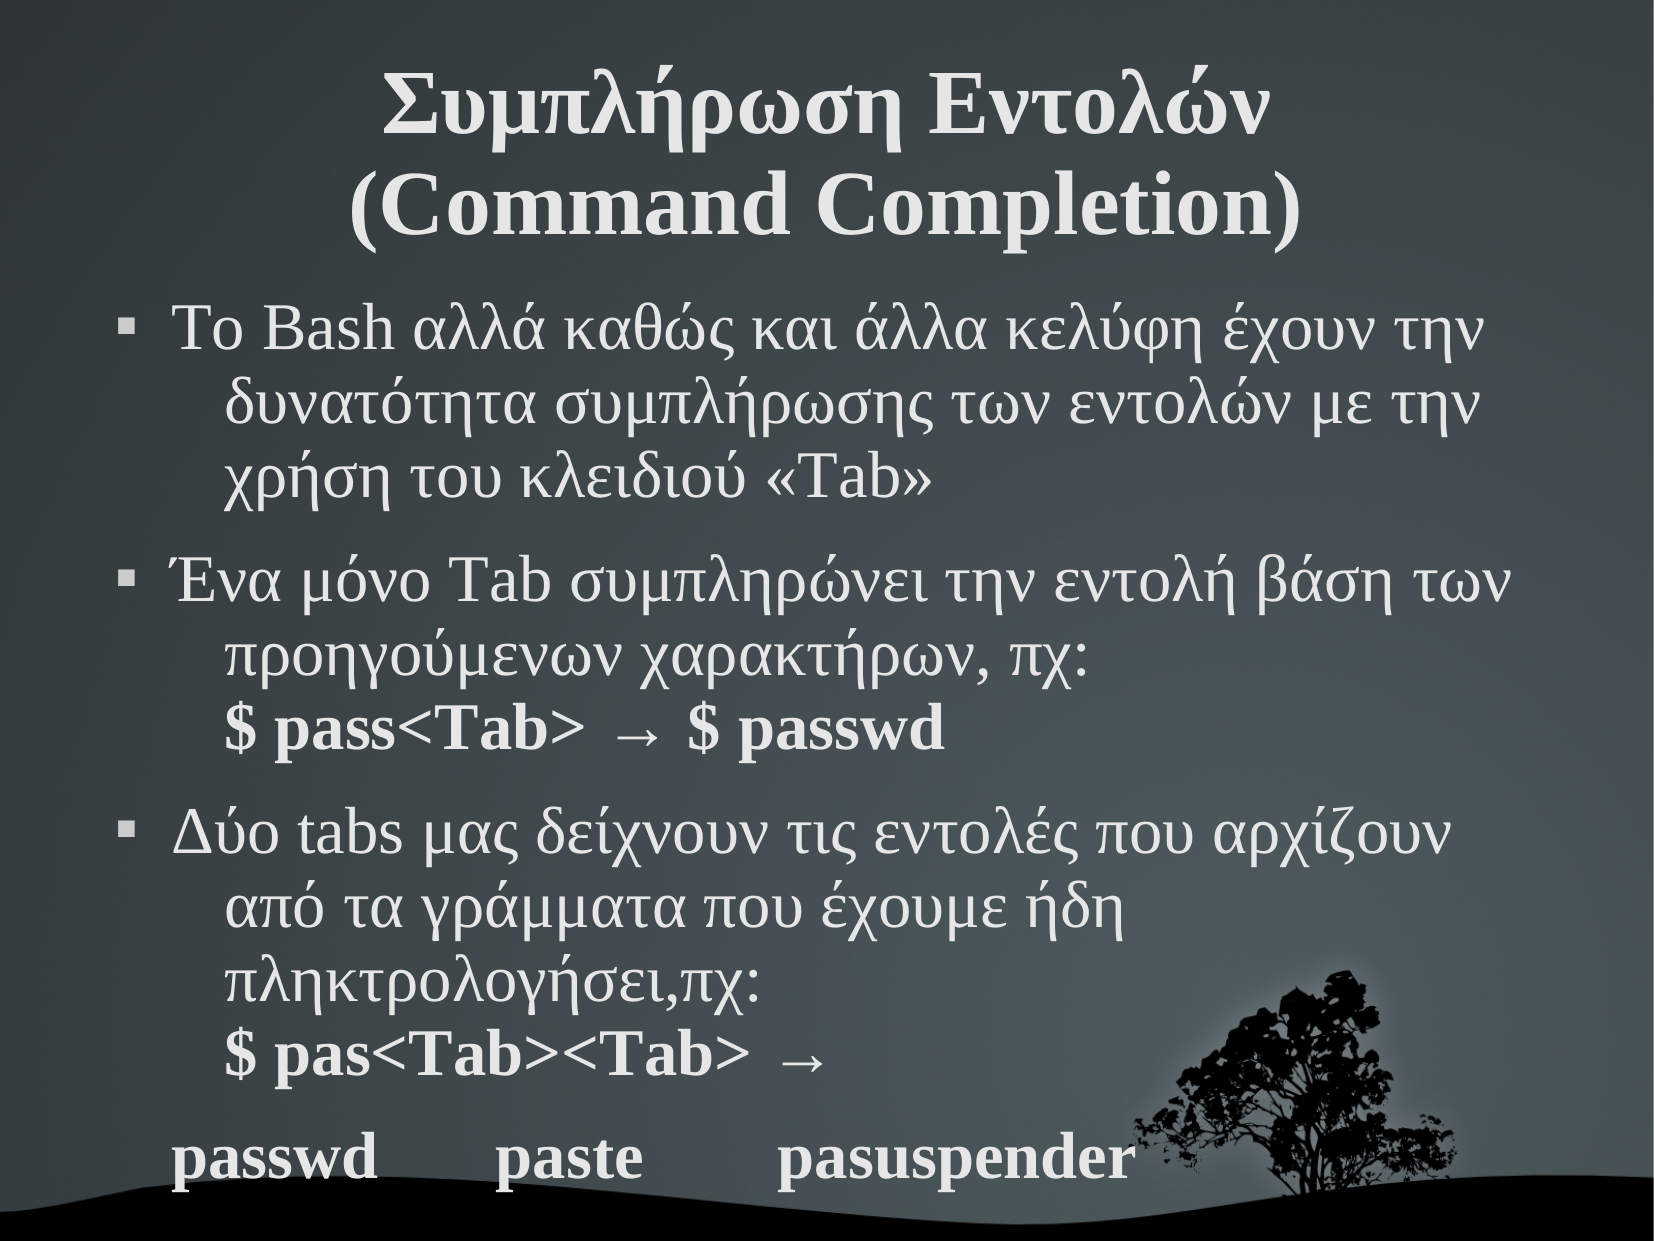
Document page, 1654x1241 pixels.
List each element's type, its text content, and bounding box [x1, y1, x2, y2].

picture [0, 0, 1654, 1241]
title Συμπλήρωση Εντολών (Command Completion) [82, 19, 1571, 287]
list Το Bash αλλά καθώς και άλλα κελύφη έχουν την δυνατότητα συμπλήρωσης των εντολών με την χρήση του κλειδιού «Tab» Ένα μόνο Tab συμπληρώνει την εντολή βάση των προηγούμενων χαρακτήρων, πχ: $ pass<Tab> → $ passwd Δύο tabs μας δείχνουν τις εντολές που αρχίζουν από τα γράμματα που έχουμε ήδη πληκτρολογήσει,πχ: $ pas<Tab><Tab> → passwd paste pasuspender [82, 290, 1571, 1241]
